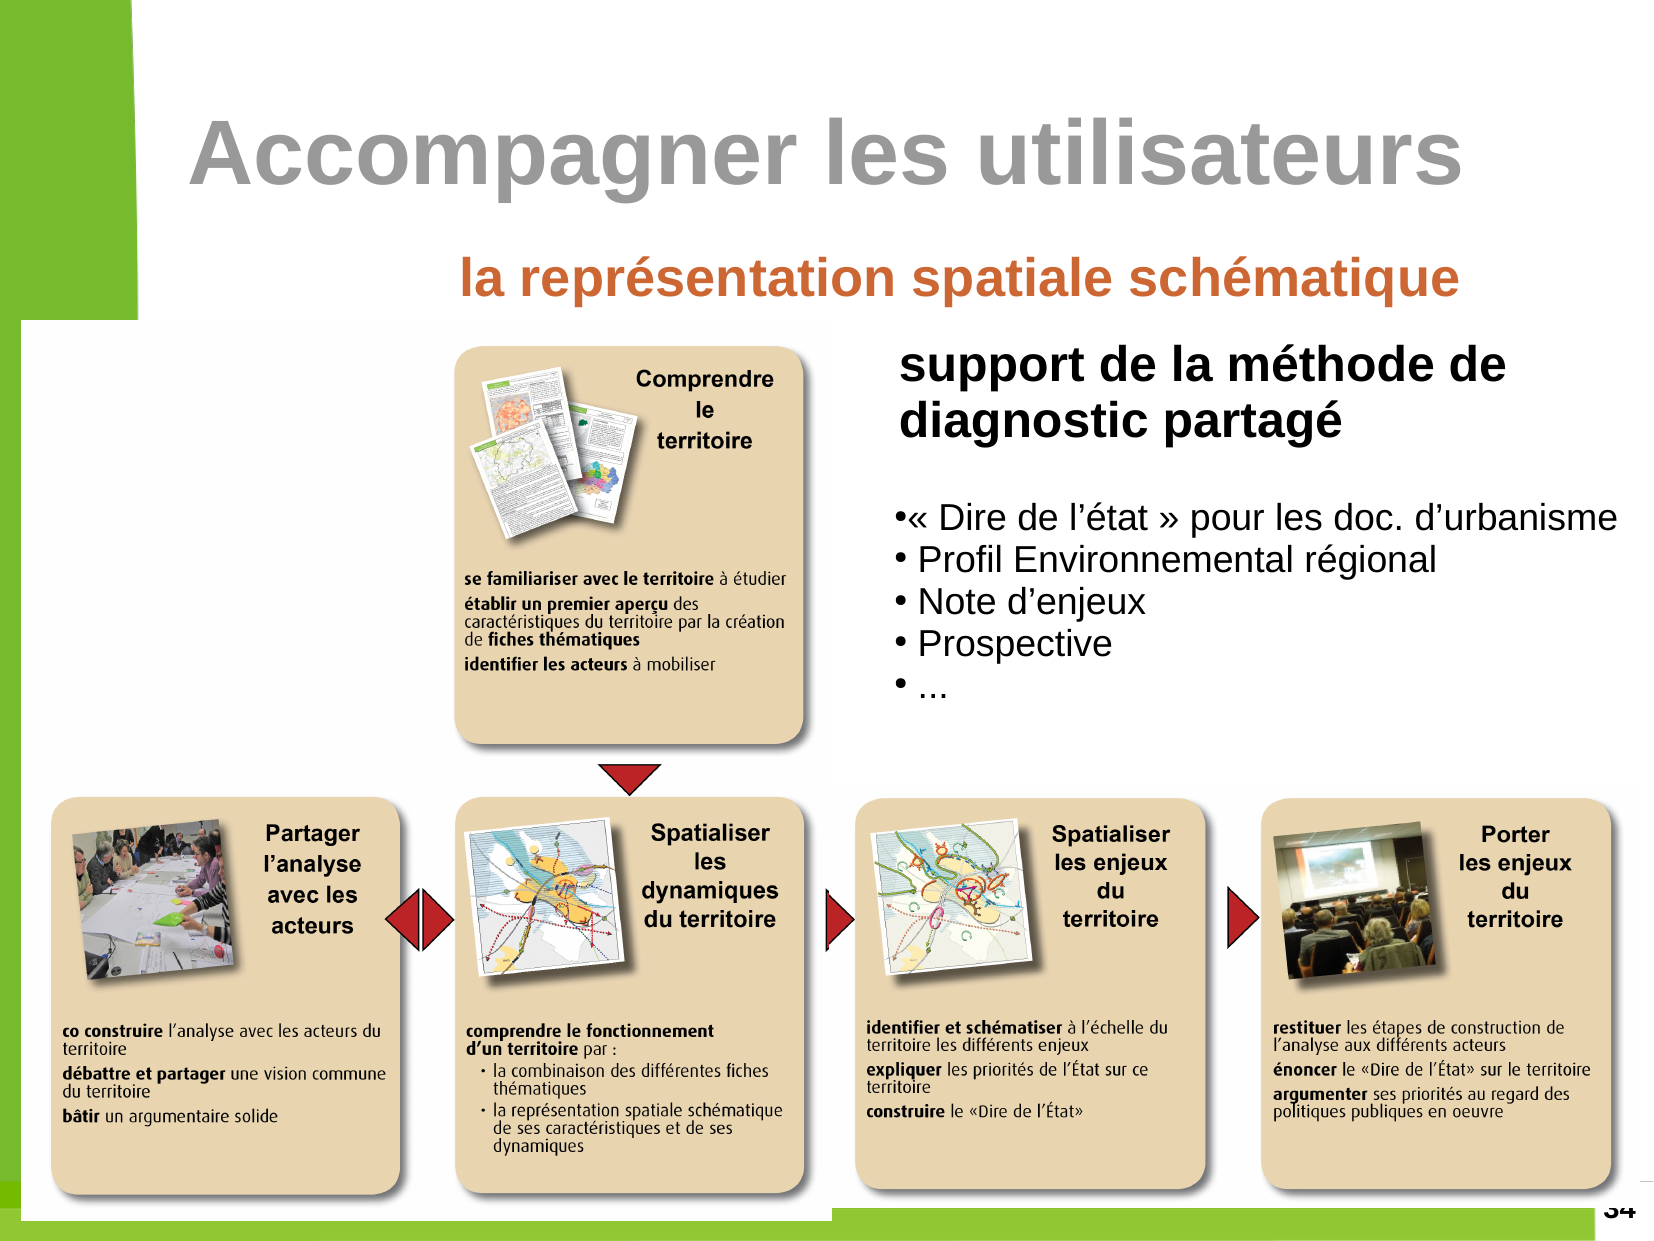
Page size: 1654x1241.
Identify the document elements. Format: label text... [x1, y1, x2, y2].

title Accompagner les utilisateurs [82, 49, 1571, 257]
text_box la représentation spatiale schématique [419, 247, 1503, 372]
text_box « Dire de l’état » pour les doc. d’urbanisme Profil Environnemental régional Note d’enjeux Prospective ... [879, 488, 1654, 714]
picture [0, 0, 1654, 1241]
text_box support de la méthode de diagnostic partagé [884, 329, 1533, 476]
